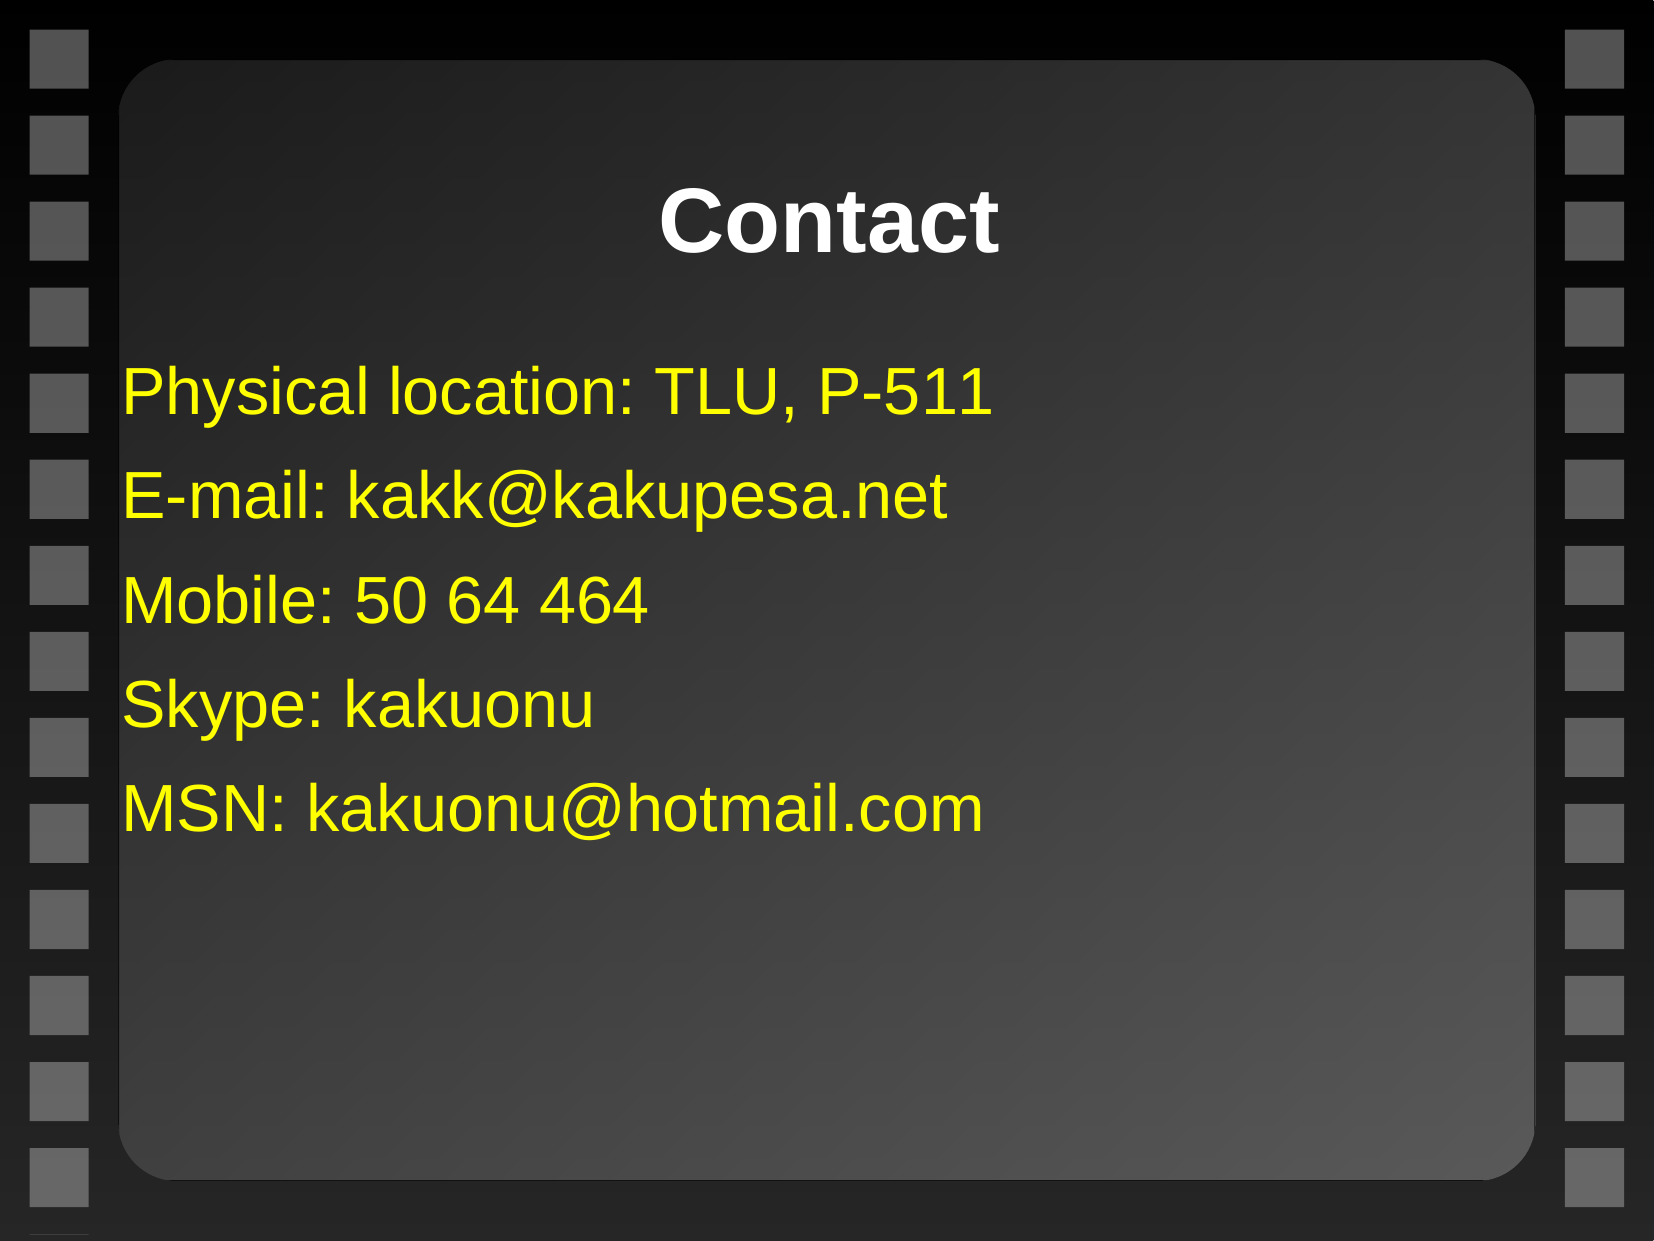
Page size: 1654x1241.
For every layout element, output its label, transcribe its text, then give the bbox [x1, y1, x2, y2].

list Physical location: TLU, P-511 E-mail: kakk@kakupesa.net Mobile: 50 64 464 Skype: kakuonu MSN: kakuonu@hotmail.com [121, 354, 1534, 1127]
title Contact [123, 117, 1536, 325]
